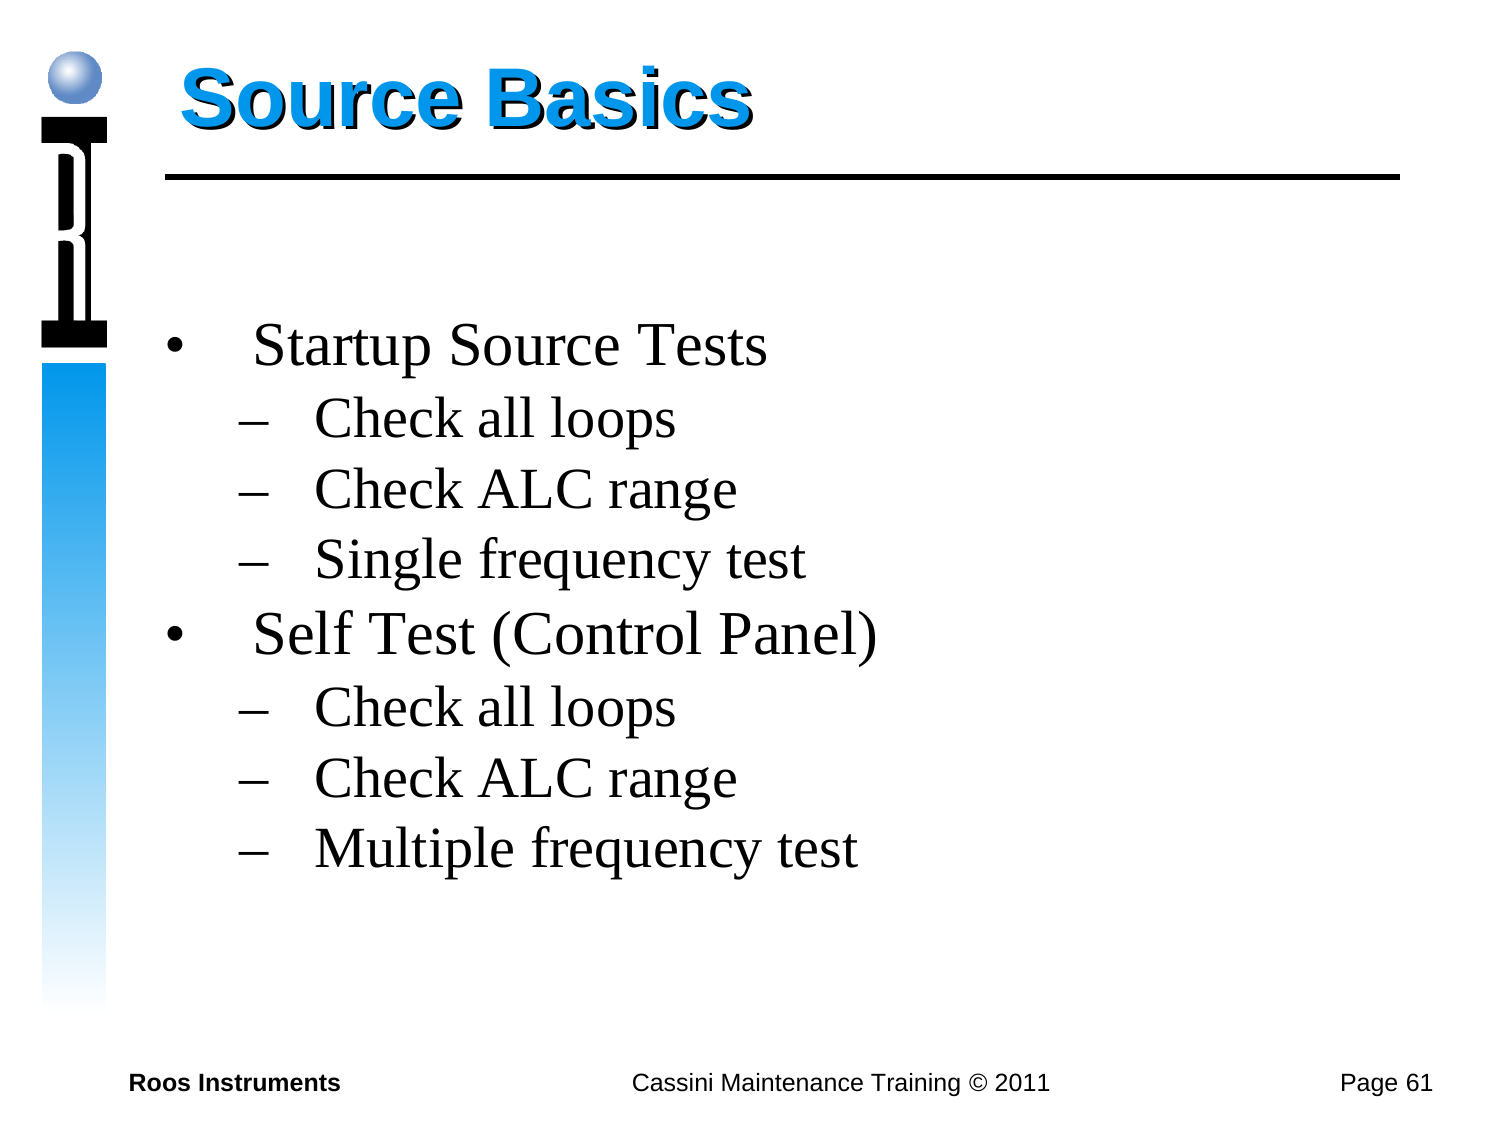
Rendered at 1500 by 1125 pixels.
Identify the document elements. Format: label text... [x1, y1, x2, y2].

title Source Basics [165, 43, 1441, 152]
list Startup Source Tests Check all loops Check ALC range Single frequency test Self Test (Control Panel) Check all loops Check ALC range Multiple frequency test [150, 302, 1426, 1000]
